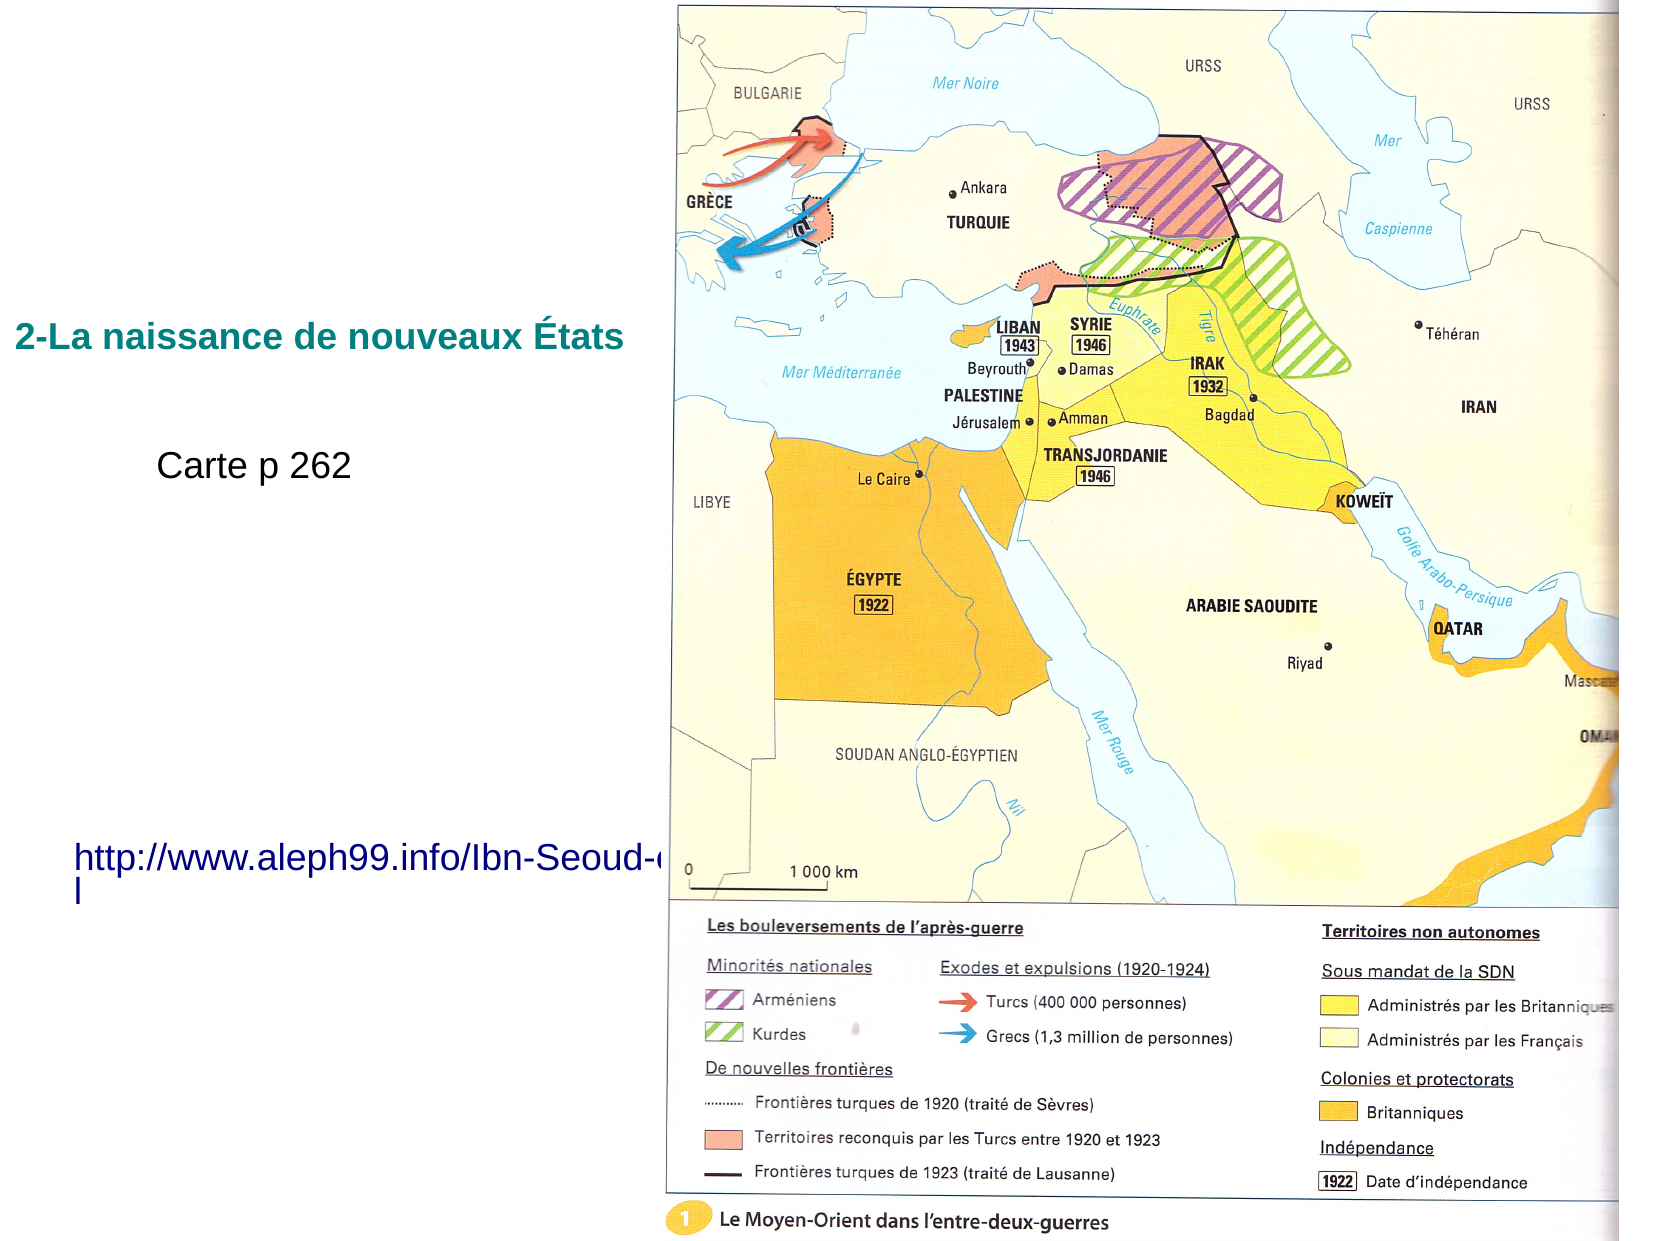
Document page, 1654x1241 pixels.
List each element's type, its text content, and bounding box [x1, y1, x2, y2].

text_box Carte p 262 [141, 437, 367, 494]
text_box 2-La naissance de nouveaux États [0, 308, 650, 367]
text_box http://www.aleph99.info/Ibn-Seoud-et-la-fondation-du.html [59, 828, 661, 928]
picture [661, 0, 1619, 1241]
